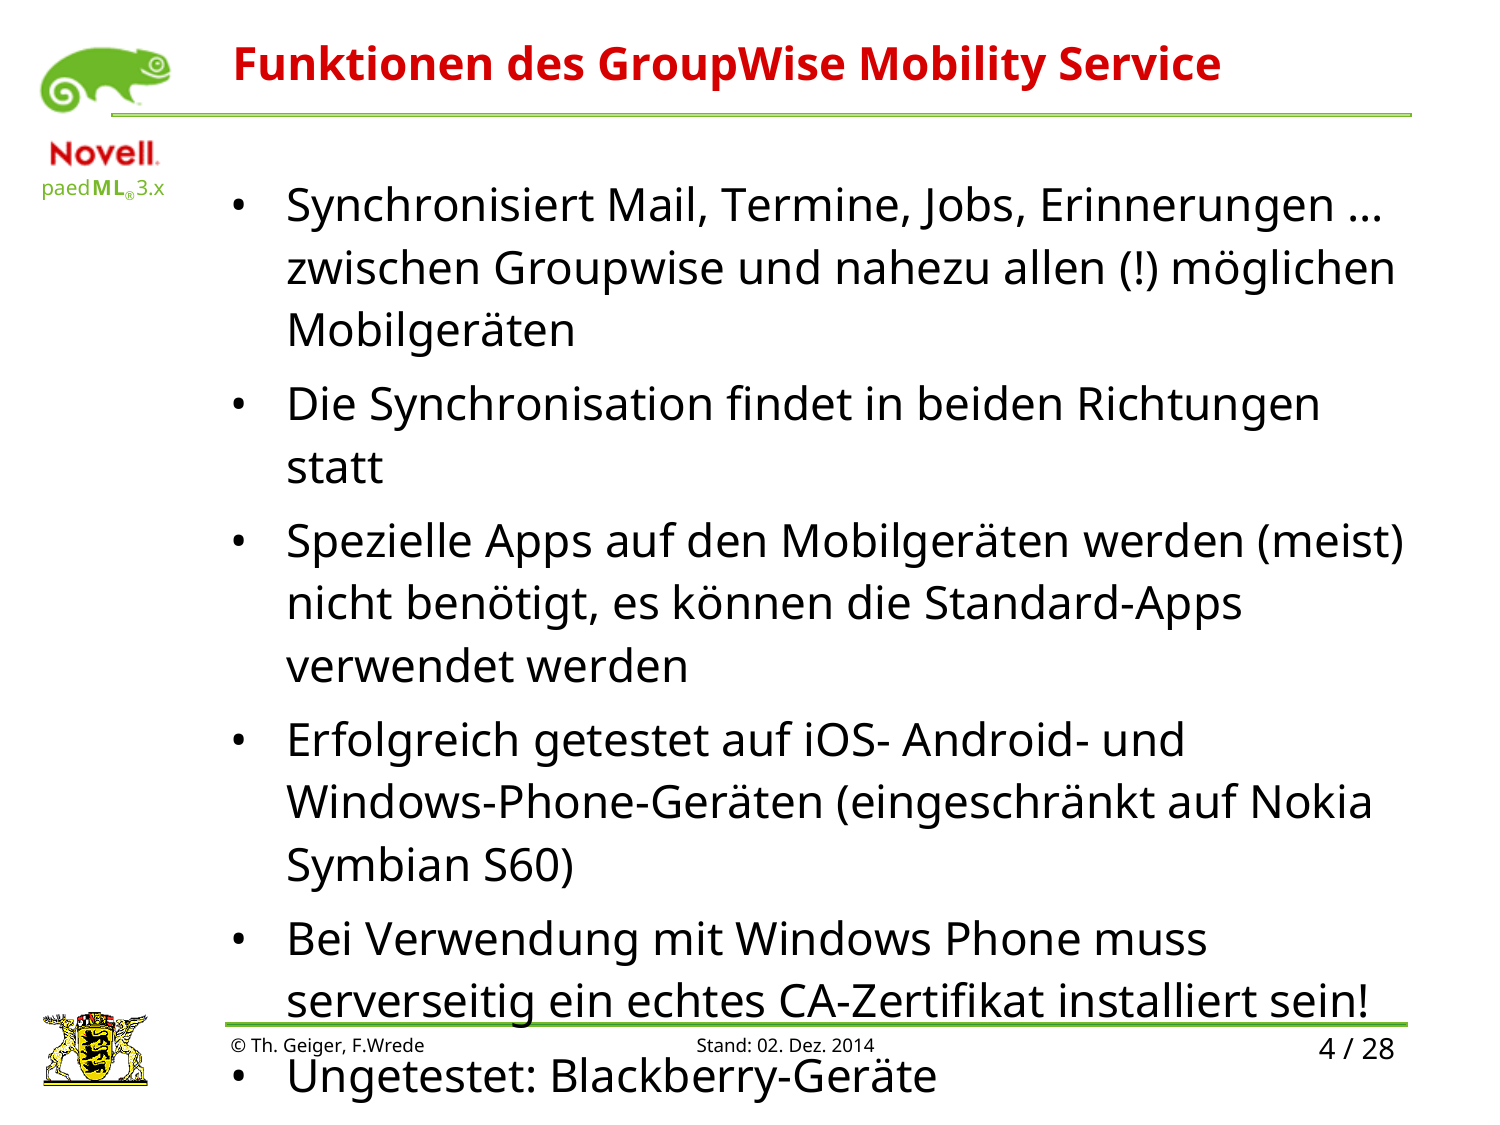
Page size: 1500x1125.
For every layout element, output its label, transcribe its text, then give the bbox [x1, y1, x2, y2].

title Funktionen des GroupWise Mobility Service [232, 0, 1388, 126]
picture [26, 30, 184, 188]
list Synchronisiert Mail, Termine, Jobs, Erinnerungen ... zwischen Groupwise und nahezu allen (!) möglichen Mobilgeräten Die Synchronisation findet in beiden Richtungen statt Spezielle Apps auf den Mobilgeräten werden (meist) nicht benötigt, es können die Standard-Apps verwendet werden Erfolgreich getestet auf iOS- Android- und Windows-Phone-Geräten (eingeschränkt auf Nokia Symbian S60) Bei Verwendung mit Windows Phone muss serverseitig ein echtes CA-Zertifikat installiert sein! Ungetestet: Blackberry-Geräte [230, 172, 1406, 1004]
picture [41, 1011, 148, 1088]
